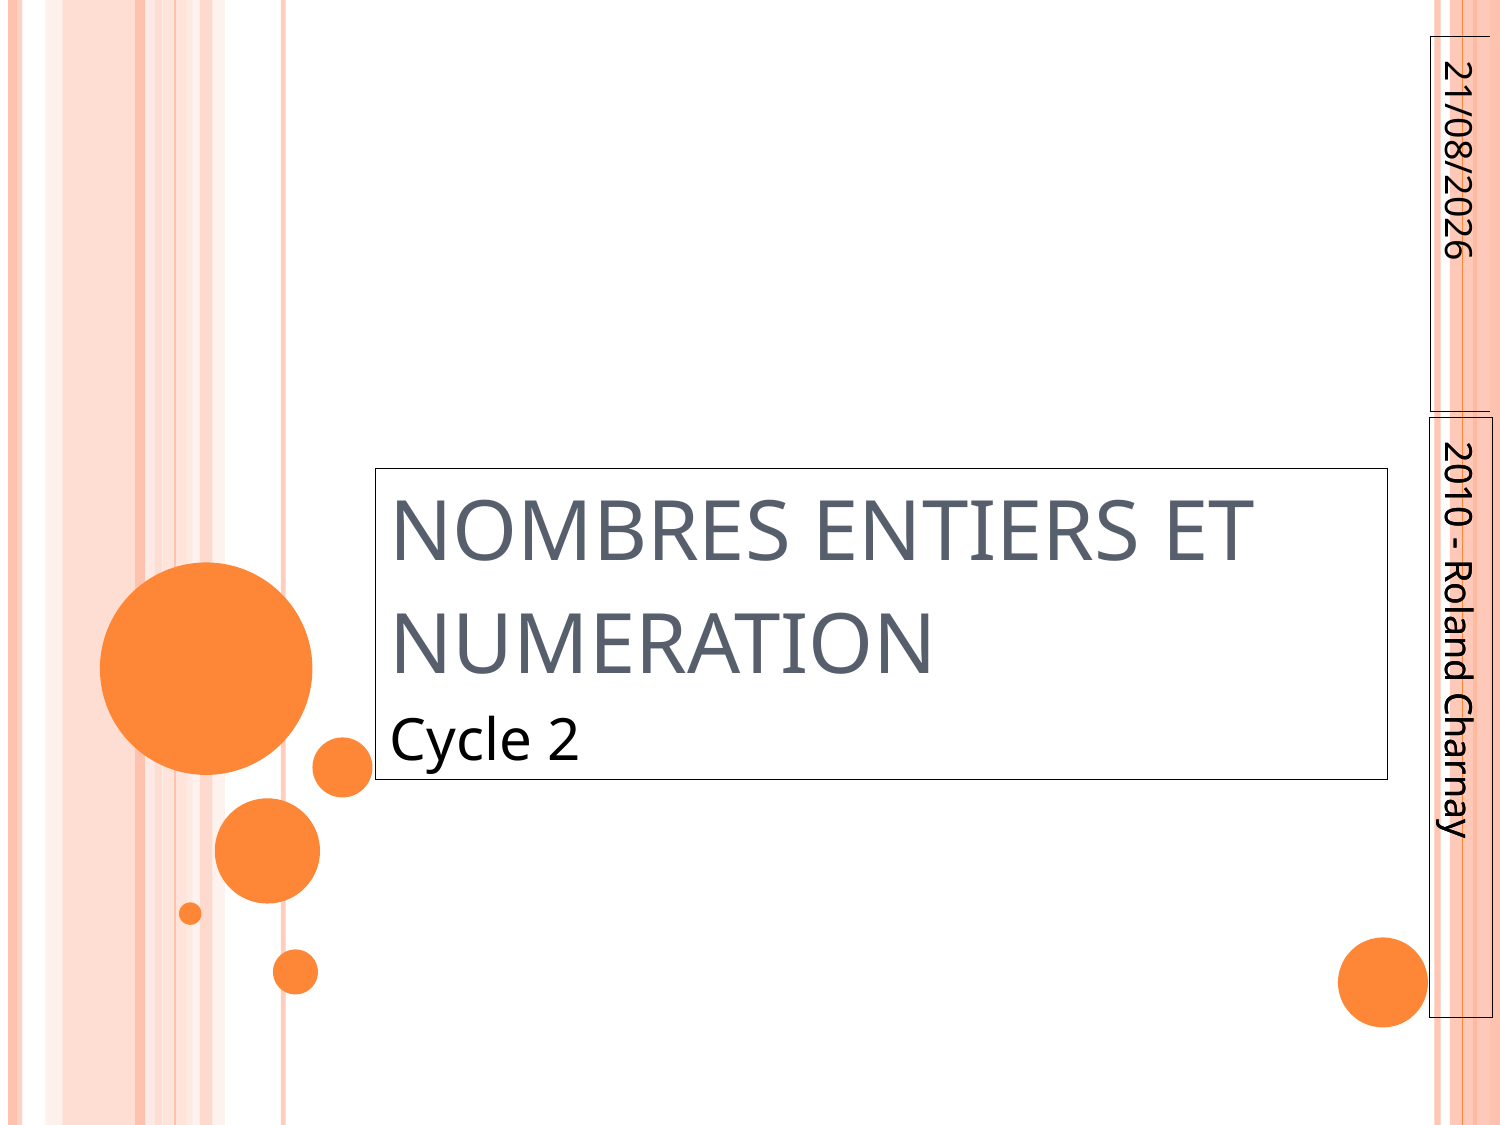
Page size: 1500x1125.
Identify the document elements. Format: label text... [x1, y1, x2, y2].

footer 2010 - Roland Charnay [1429, 417, 1493, 1018]
title NOMBRES ENTIERS ET NUMERATION Cycle 2 [375, 468, 1388, 780]
